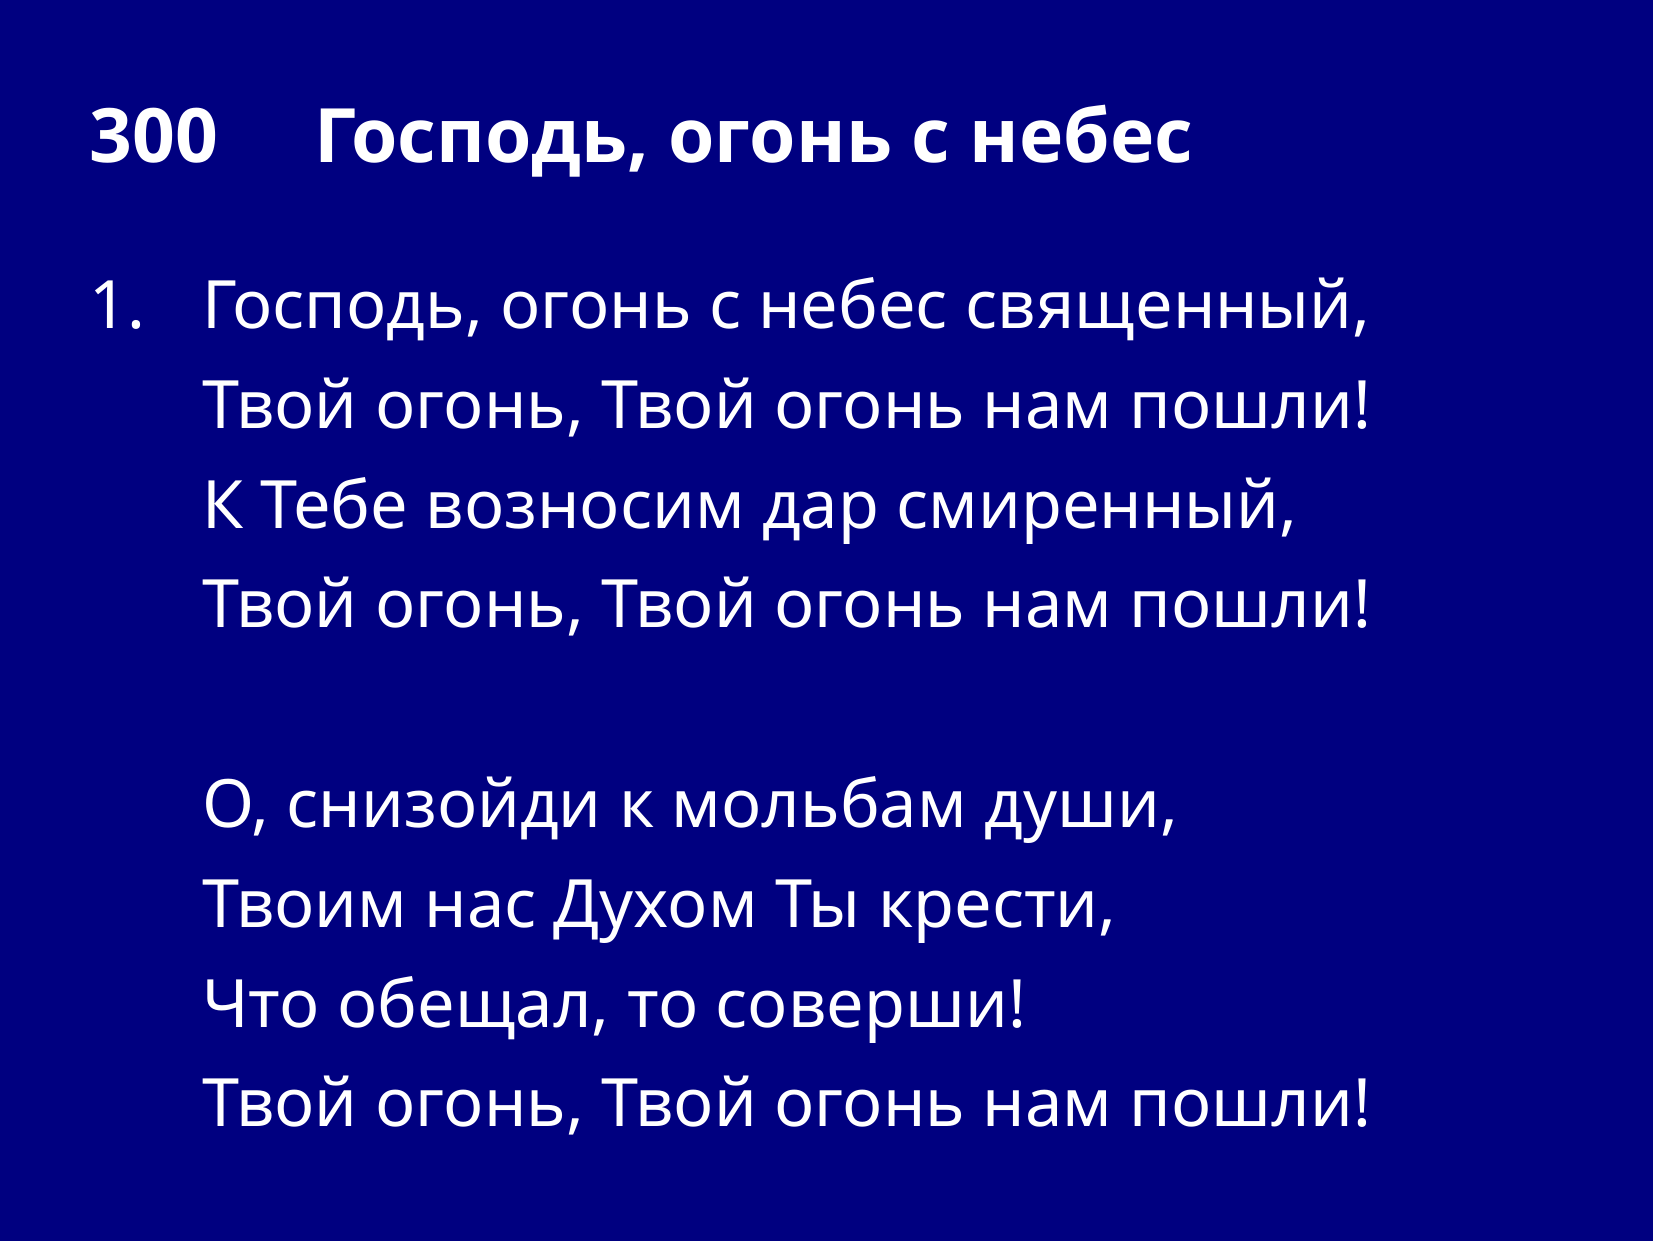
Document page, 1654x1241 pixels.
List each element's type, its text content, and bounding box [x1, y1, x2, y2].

text_box 300 Господь, огонь с небес [75, 75, 1576, 188]
text_box 1. Господь, огонь с небес священный, Твой огонь, Твой огонь нам пошли! К Тебе возносим дар смиренный, Твой огонь, Твой огонь нам пошли! О, снизойди к мольбам души, Твоим нас Духом Ты крести, Что обещал, то соверши! Твой огонь, Твой огонь нам пошли! [75, 188, 1576, 1163]
